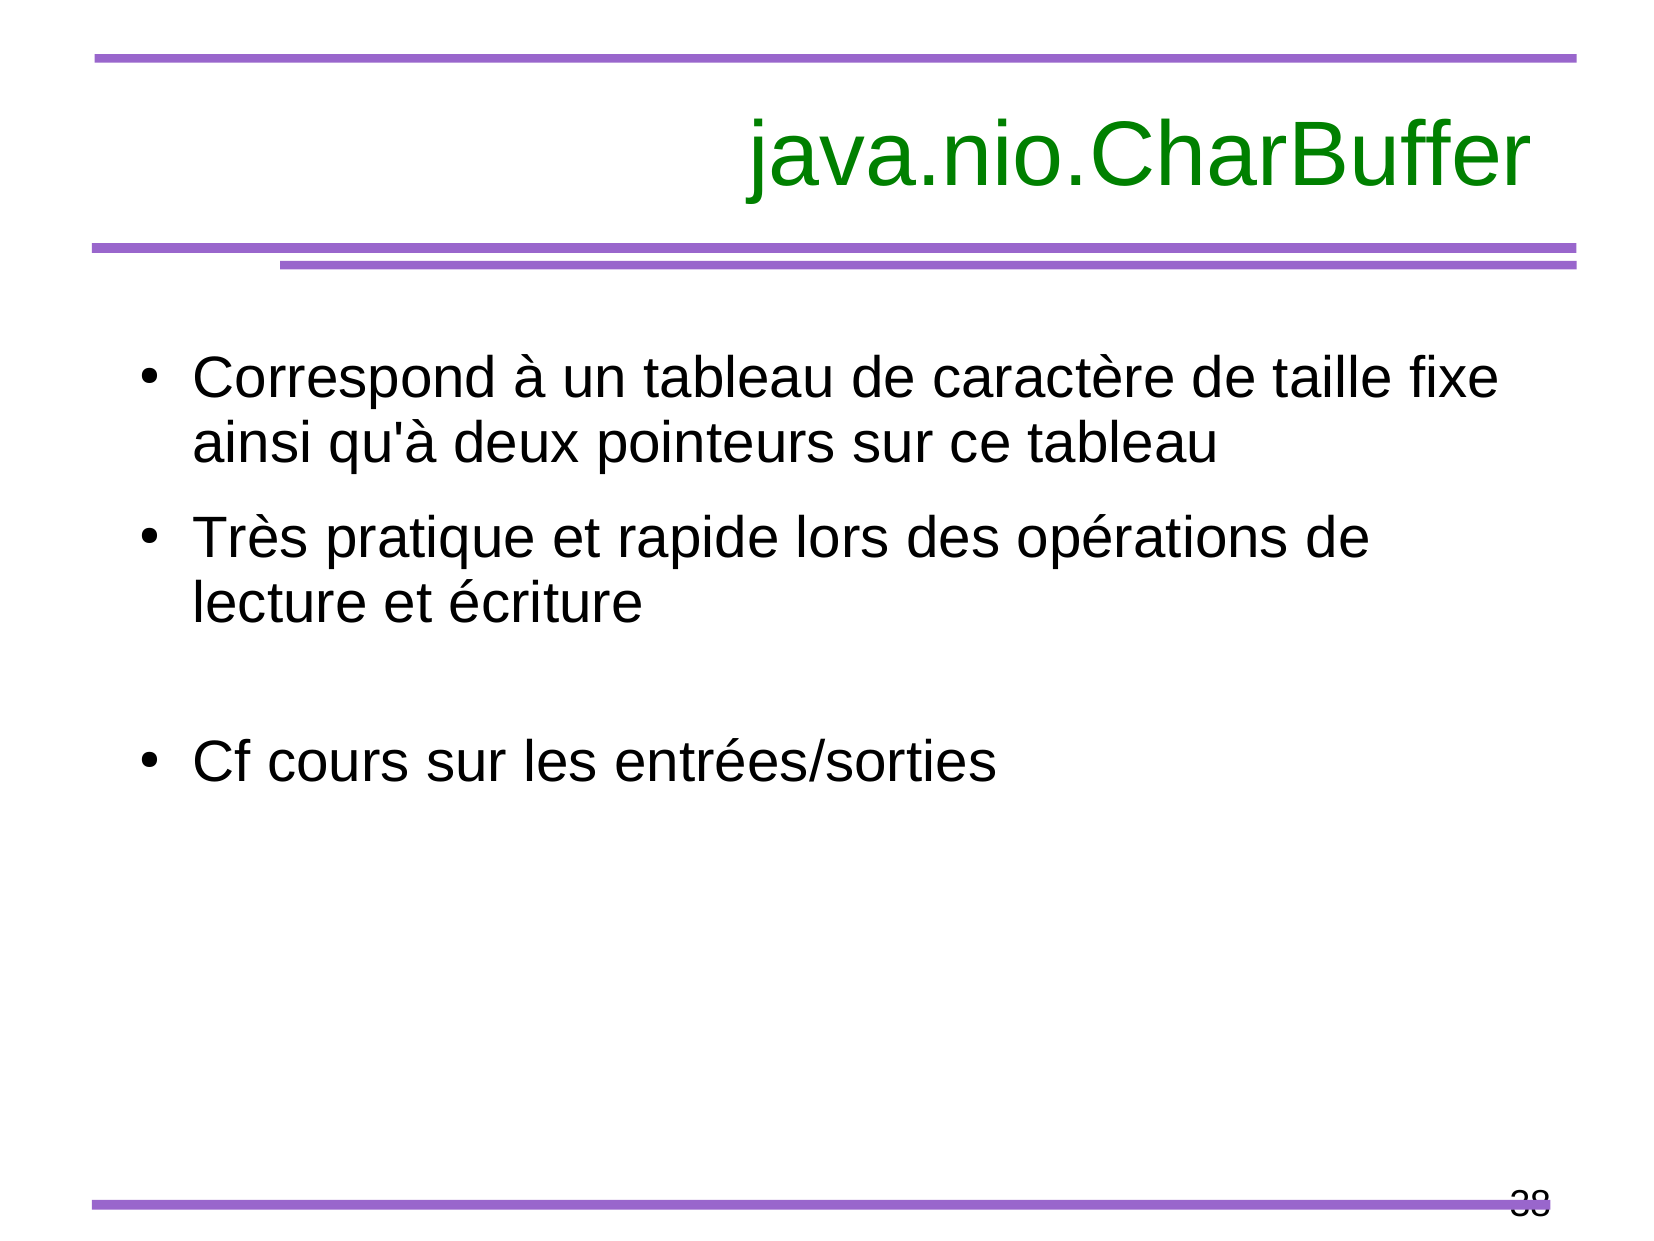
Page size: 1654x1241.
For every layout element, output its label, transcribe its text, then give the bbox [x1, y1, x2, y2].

list Correspond à un tableau de caractère de taille fixe ainsi qu'à deux pointeurs sur ce tableau Très pratique et rapide lors des opérations de lecture et écriture Cf cours sur les entrées/sorties [121, 344, 1534, 1127]
title java.nio.CharBuffer [121, 49, 1534, 257]
